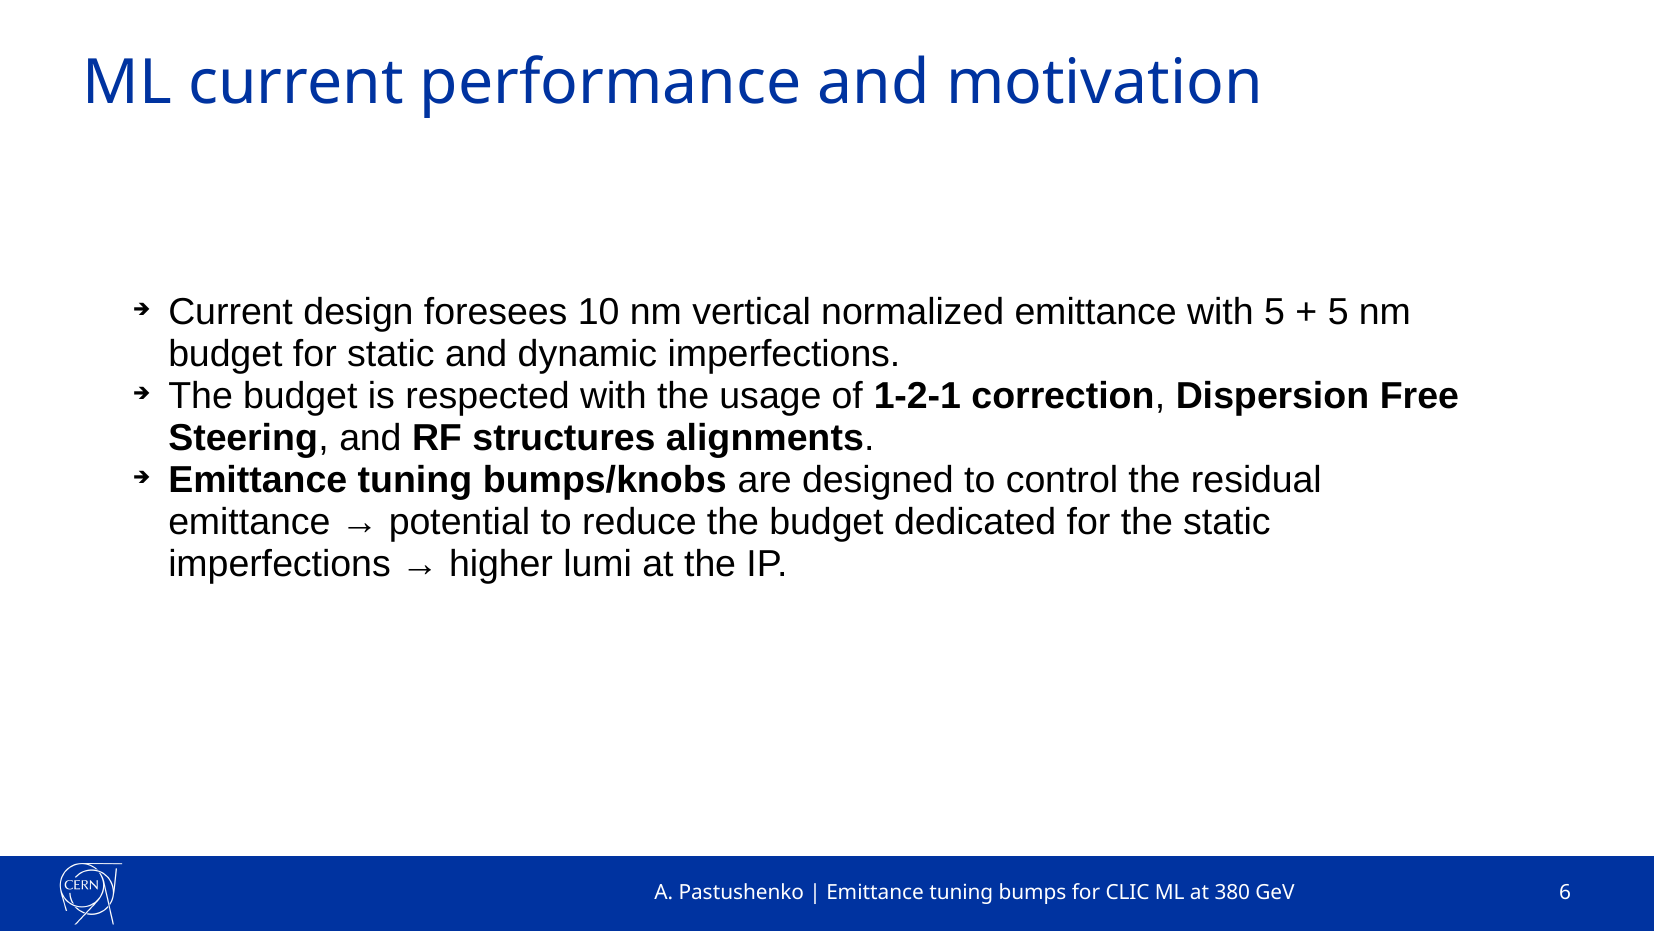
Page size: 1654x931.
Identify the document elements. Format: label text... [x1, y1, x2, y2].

picture [56, 859, 127, 928]
text_box Current design foresees 10 nm vertical normalized emittance with 5 + 5 nm budget for static and dynamic imperfections. The budget is respected with the usage of 1-2-1 correction, Dispersion Free Steering, and RF structures alignments. Emittance tuning bumps/knobs are designed to control the residual emittance → potential to reduce the budget dedicated for the static imperfections → higher lumi at the IP. [118, 283, 1501, 635]
title ML current performance and motivation [82, 37, 1571, 193]
